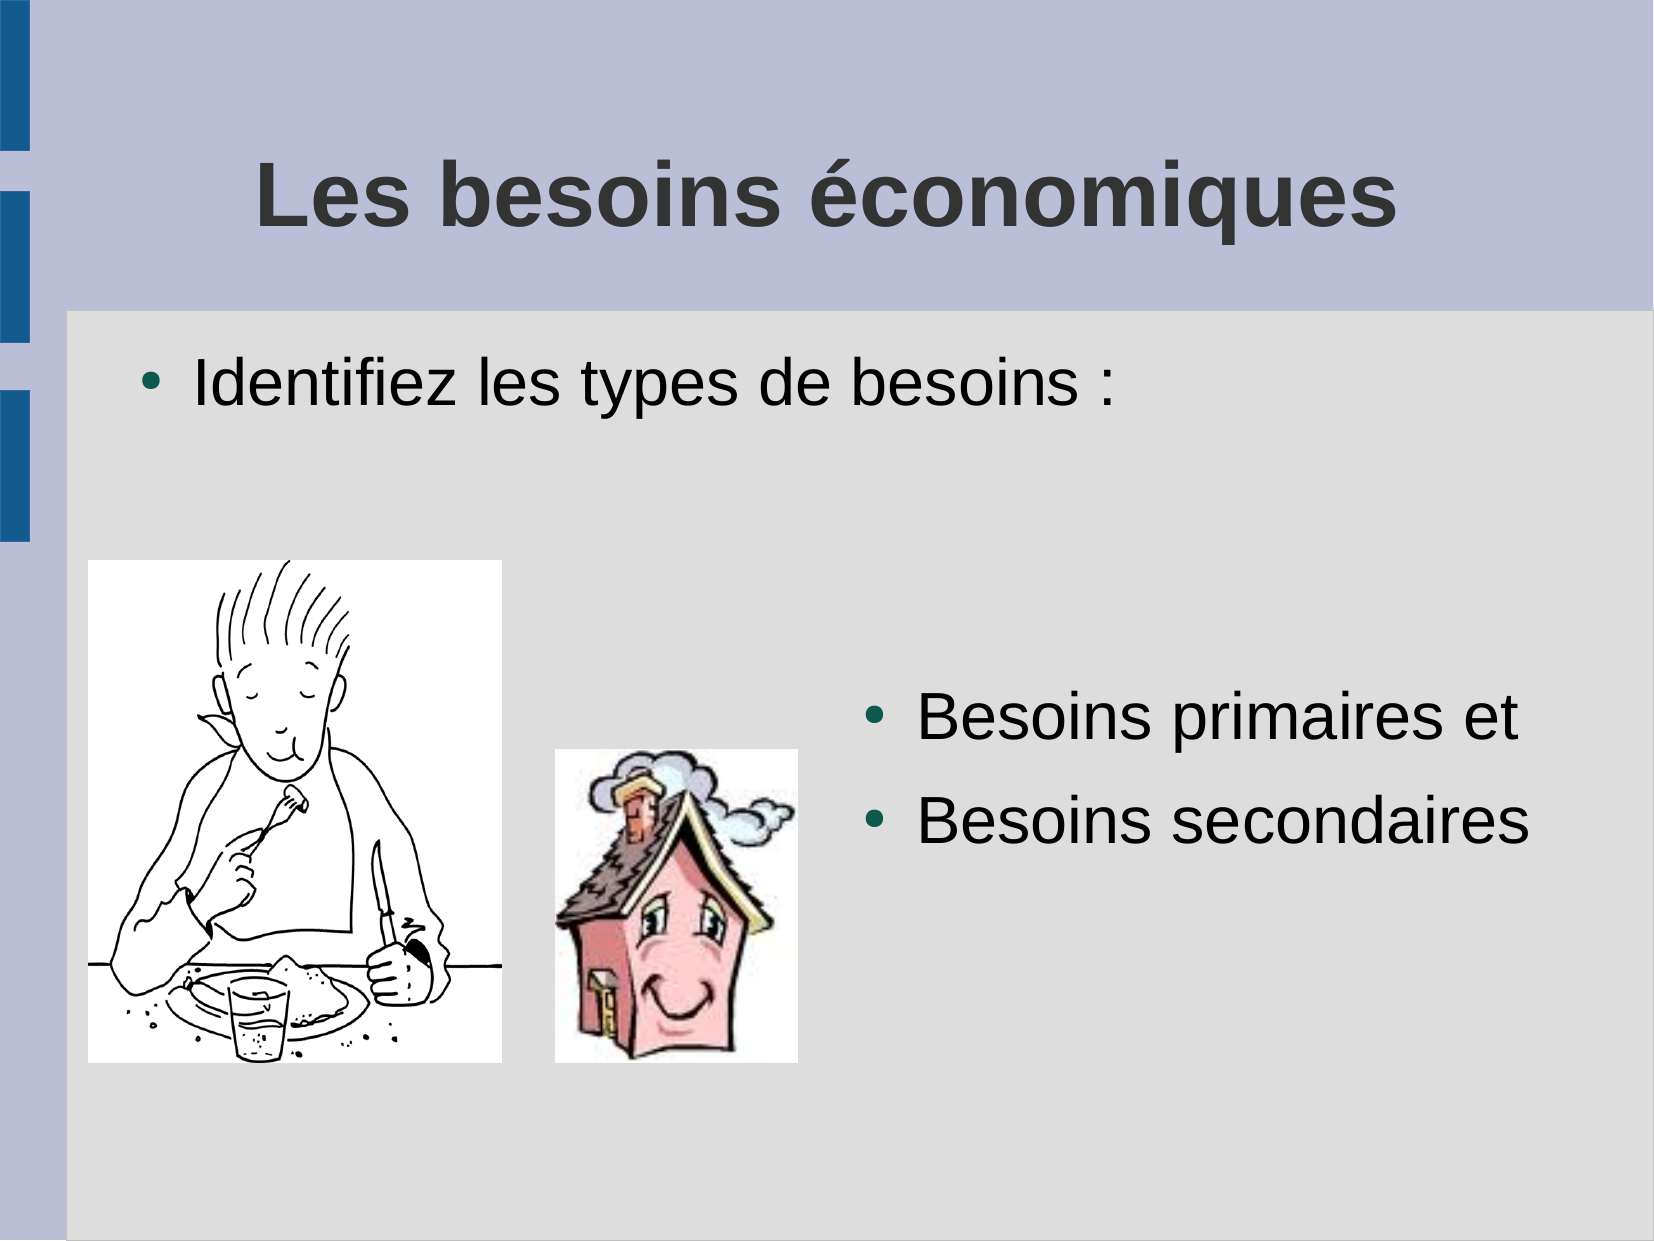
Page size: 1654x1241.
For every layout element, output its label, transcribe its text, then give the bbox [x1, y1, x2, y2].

list Identifiez les types de besoins : [121, 344, 1534, 1127]
title Les besoins économiques [121, 91, 1534, 299]
list Besoins primaires et Besoins secondaires [845, 679, 1535, 1127]
picture [555, 749, 798, 1063]
picture [88, 560, 502, 1063]
